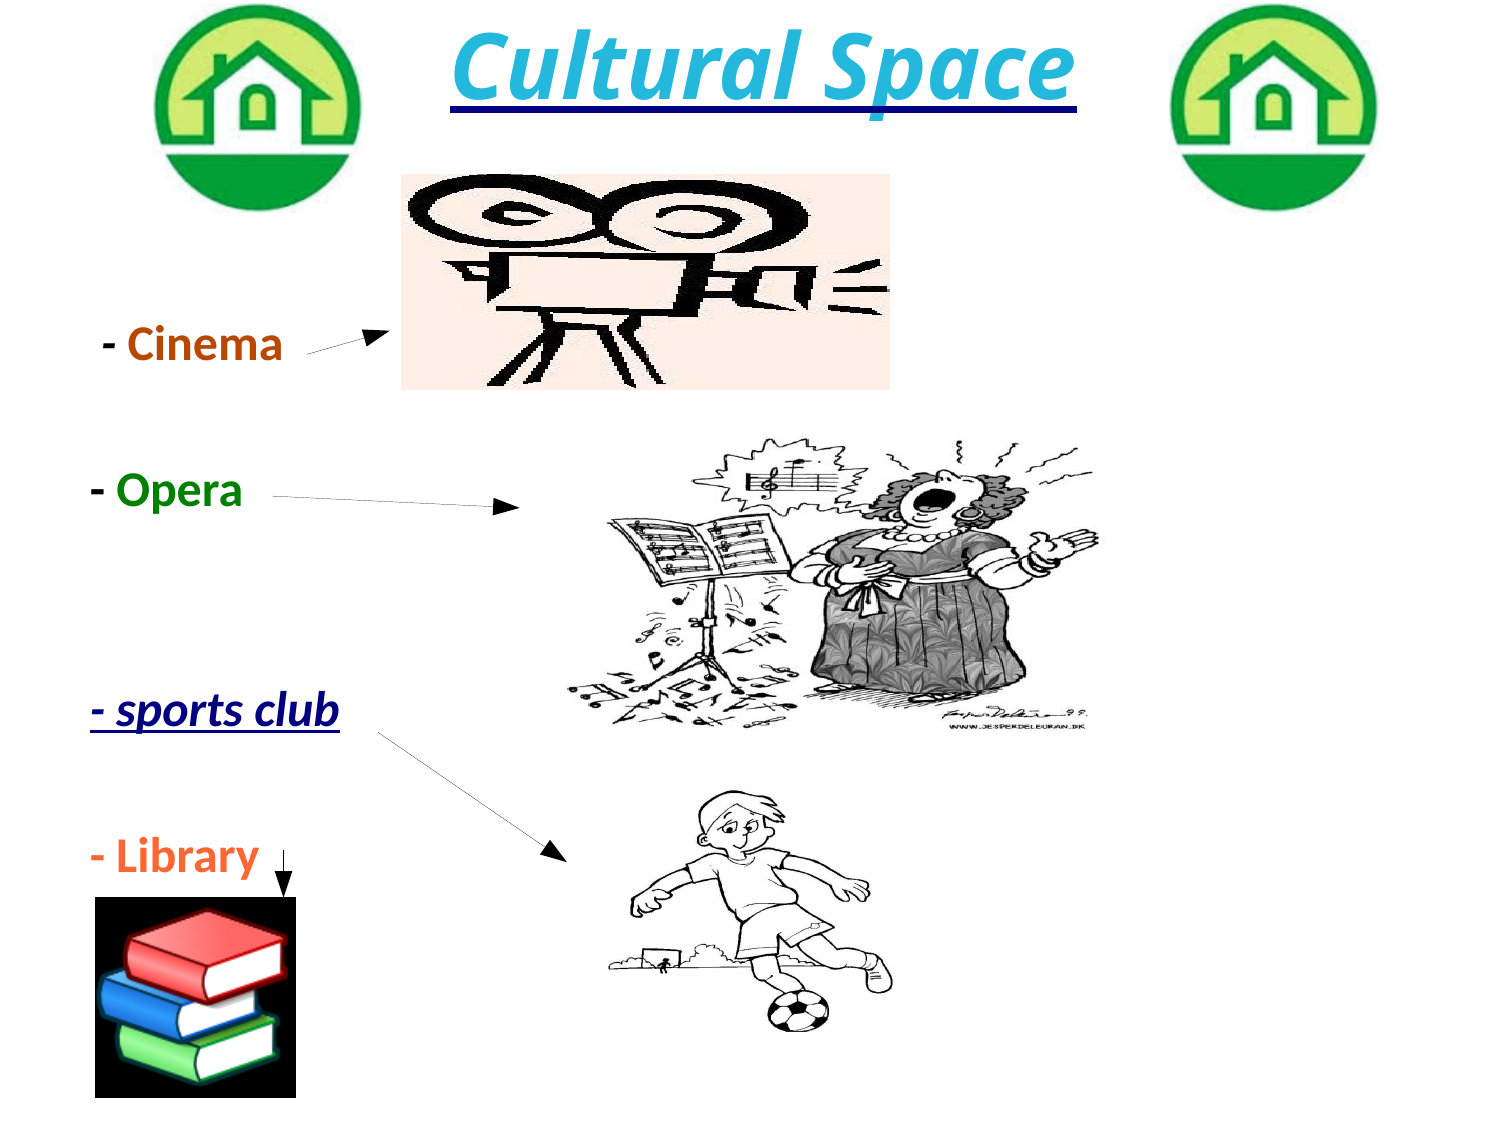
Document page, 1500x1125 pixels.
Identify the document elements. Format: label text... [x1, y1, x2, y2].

title Cultural Space [88, 0, 1439, 188]
picture [401, 174, 890, 390]
picture [95, 897, 296, 1098]
picture [1169, 3, 1379, 213]
picture [602, 767, 898, 1063]
list - Cinema - Opera - sports club - Library [75, 302, 1425, 1094]
picture [153, 3, 363, 213]
picture [555, 436, 1111, 733]
